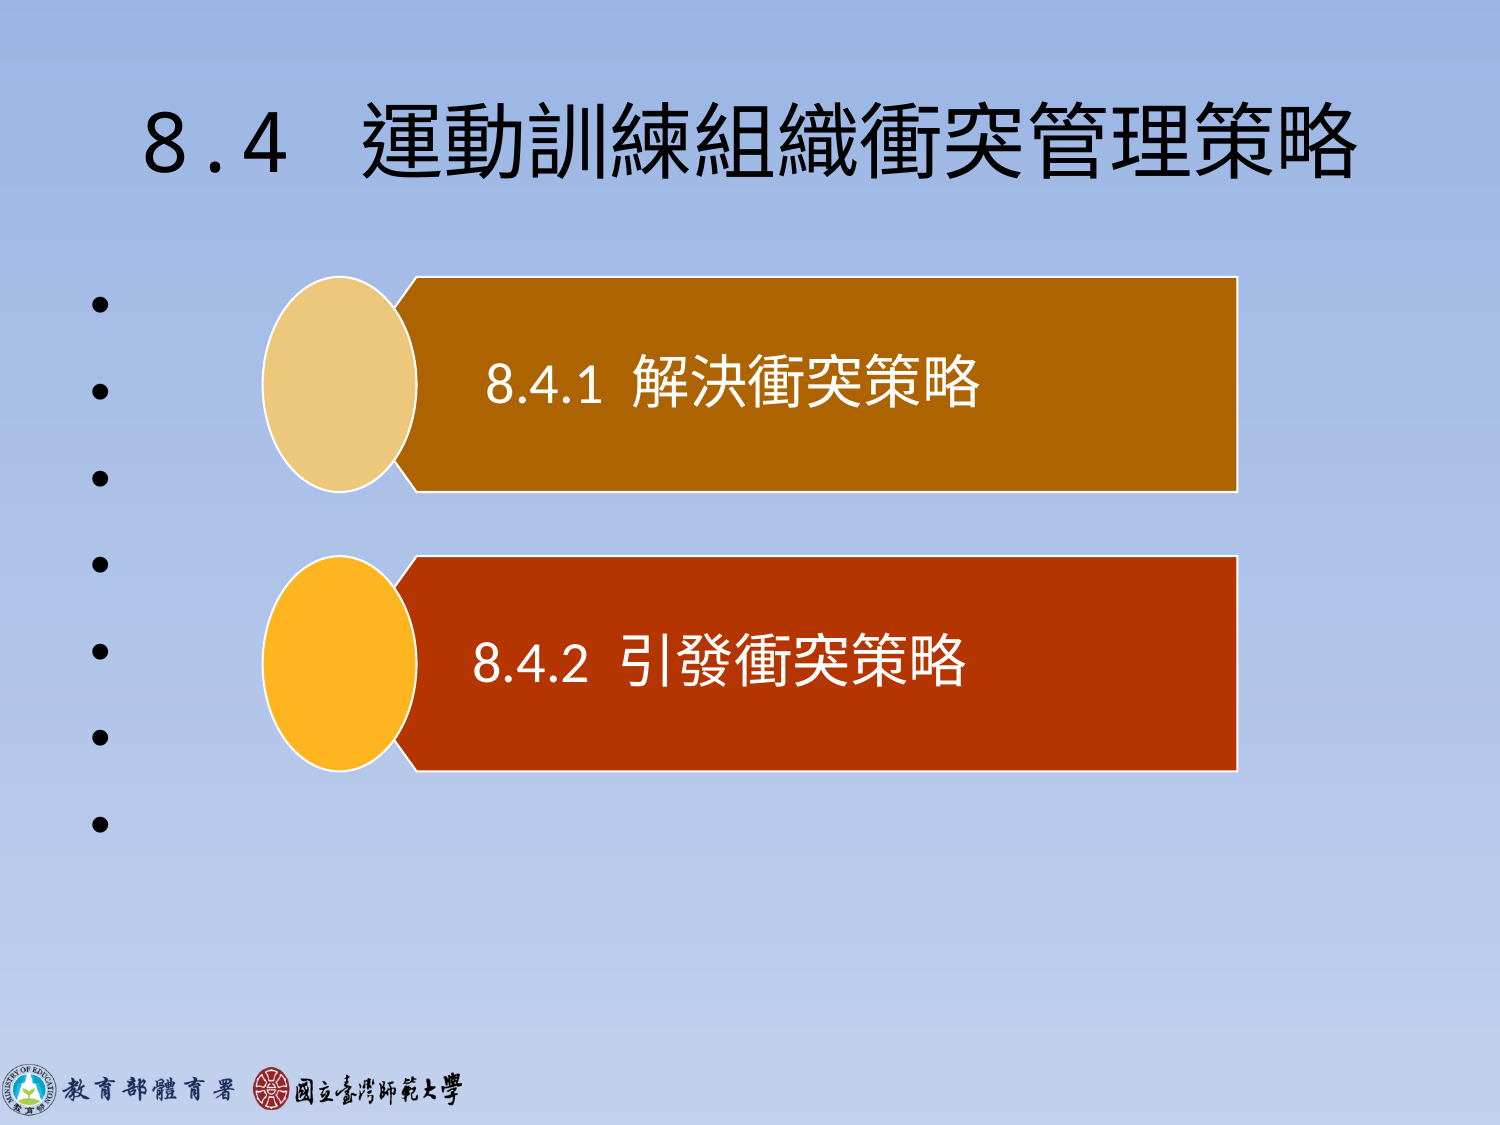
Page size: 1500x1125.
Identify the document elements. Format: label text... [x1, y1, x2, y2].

list [75, 262, 1426, 1005]
text_box [262, 556, 417, 772]
text_box [262, 276, 417, 493]
title 8.4 運動訓練組織衝突管理策略 [75, 45, 1426, 233]
text_box 8.4.1 解決衝突策略 [394, 276, 1238, 492]
text_box 8.4.2 引發衝突策略 [394, 556, 1238, 772]
